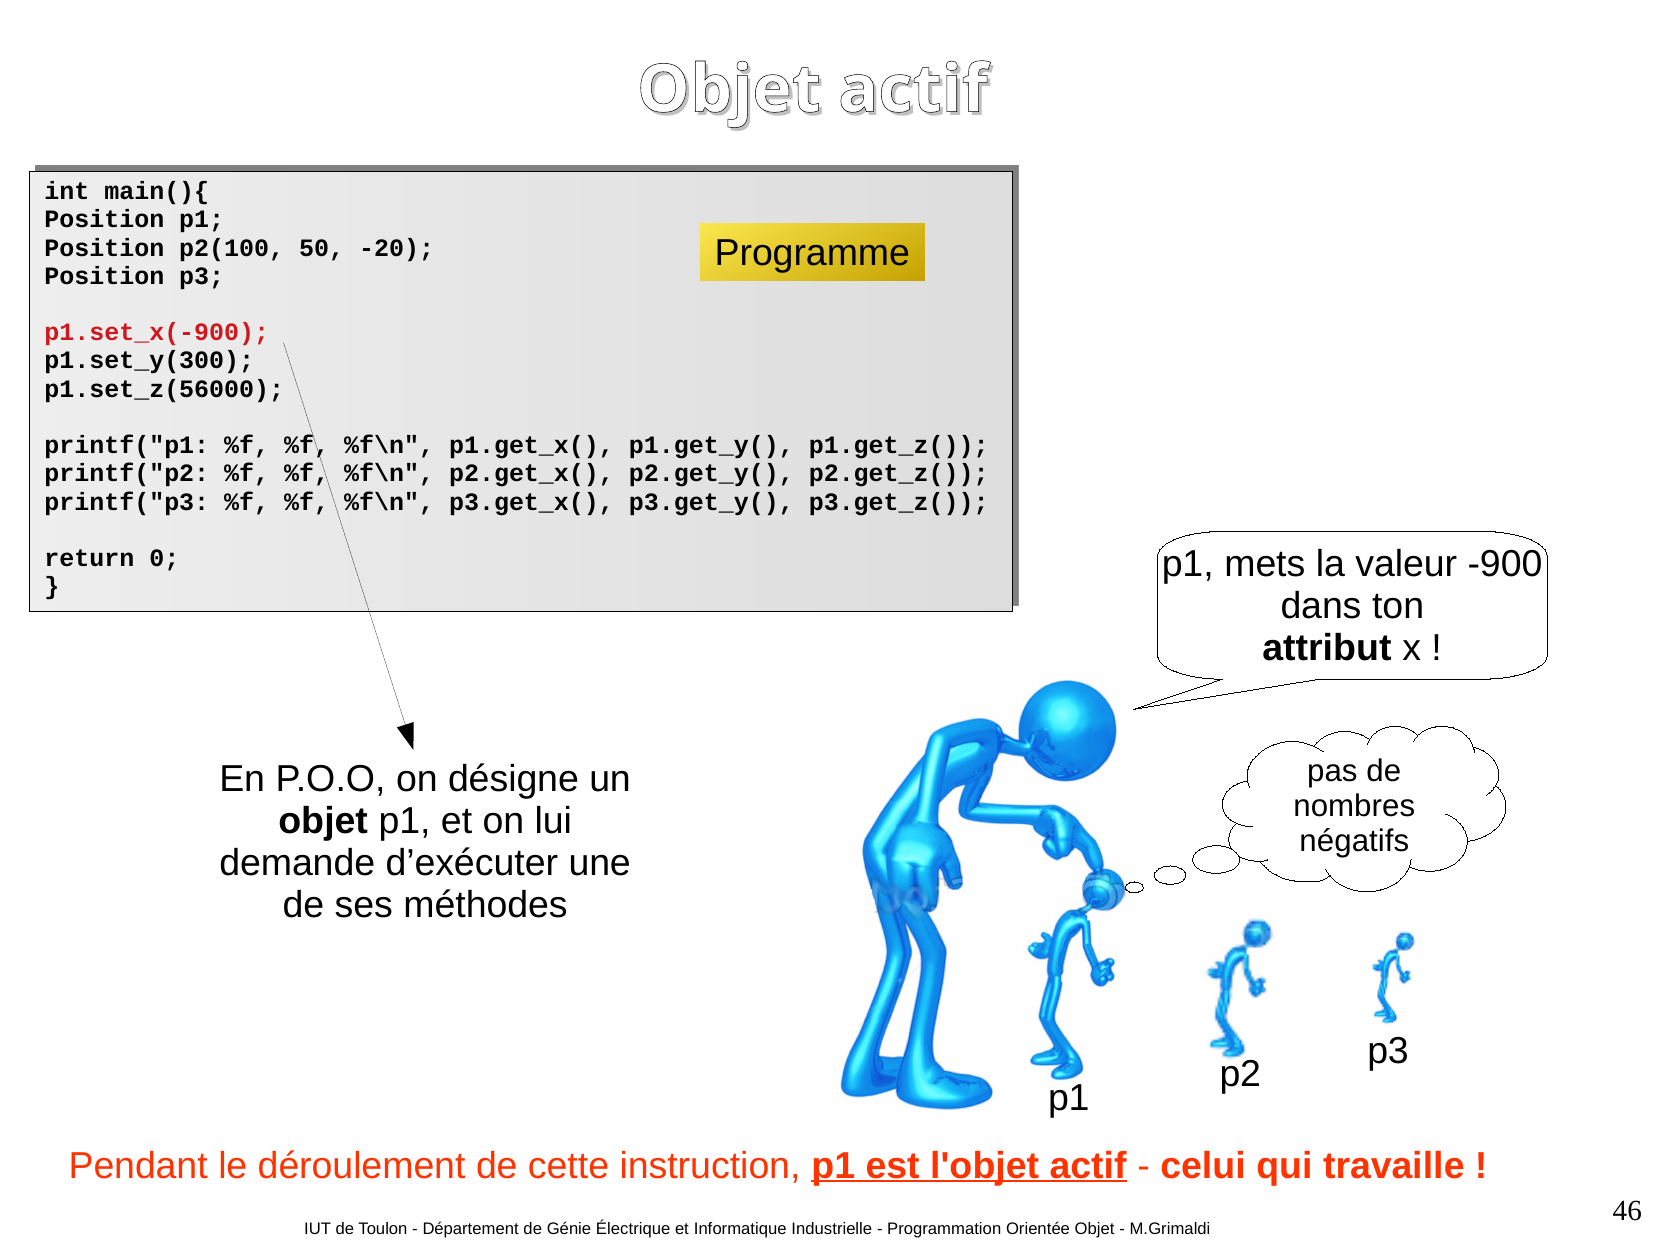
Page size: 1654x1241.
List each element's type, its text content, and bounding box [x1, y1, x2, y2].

picture [1204, 903, 1276, 1045]
text_box pas de nombres négatifs [1192, 726, 1506, 892]
picture [1370, 921, 1417, 1021]
text_box p1 [1033, 1068, 1105, 1126]
text_box Pendant le déroulement de cette instruction, p1 est l'objet actif - celui qui travaille ! [52, 1136, 1505, 1206]
title Objet actif [76, 0, 1565, 193]
text_box Programme [699, 223, 925, 281]
text_box En P.O.O, on désigne un objet p1, et on lui demande d’exécuter une de ses méthodes [200, 750, 650, 945]
text_box int main(){ Position p1; Position p2(100, 50, -20); Position p3; p1.set_x(-900); p1.set_y(300); p1.set_z(56000); printf("p1: %f, %f, %f\n", p1.get_x(), p1.get_y(), p1.get_z()); printf("p2: %f, %f, %f\n", p2.get_x(), p2.get_y(), p2.get_z()); printf("p3: %f, %f, %f\n", p3.get_x(), p3.get_y(), p3.get_z()); return 0; } [29, 171, 1013, 612]
text_box p3 [1352, 1021, 1424, 1079]
picture [820, 673, 1174, 1112]
text_box p1, mets la valeur -900 dans ton attribut x ! [1133, 531, 1548, 710]
text_box p2 [1204, 1045, 1276, 1103]
text_box pas de nombres négatifs [1154, 865, 1186, 885]
